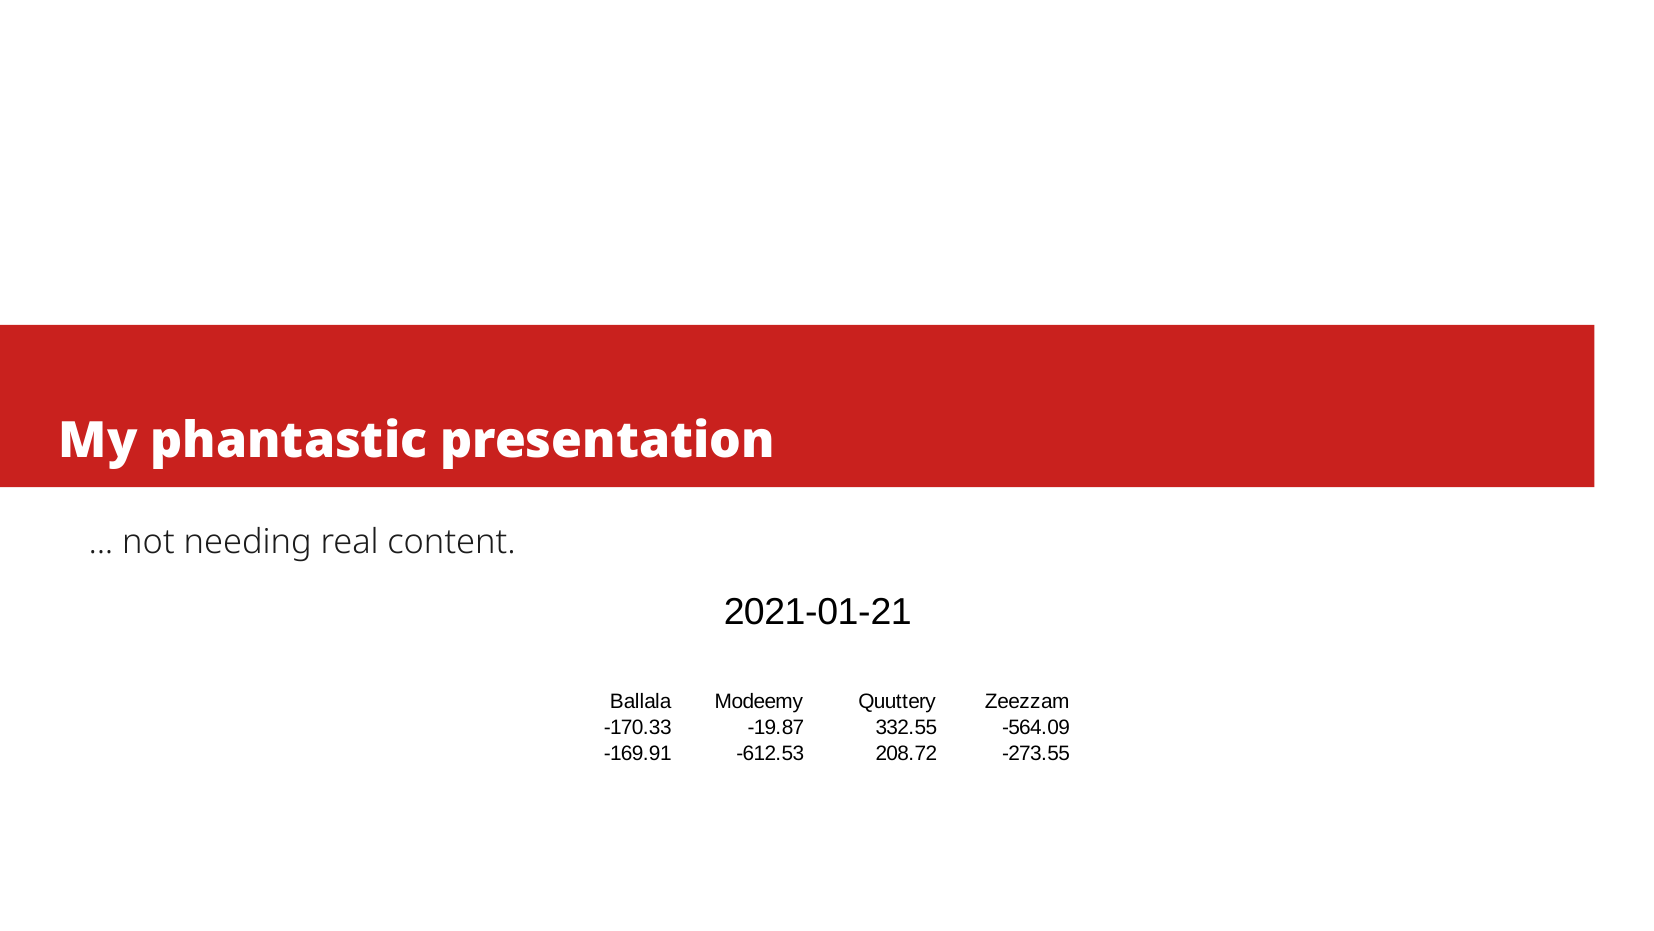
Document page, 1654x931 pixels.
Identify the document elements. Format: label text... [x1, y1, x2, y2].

chart [721, 590, 916, 637]
subtitle ... not needing real content. [88, 516, 1565, 827]
title My phantastic presentation [59, 354, 1565, 473]
chart [540, 688, 1074, 769]
